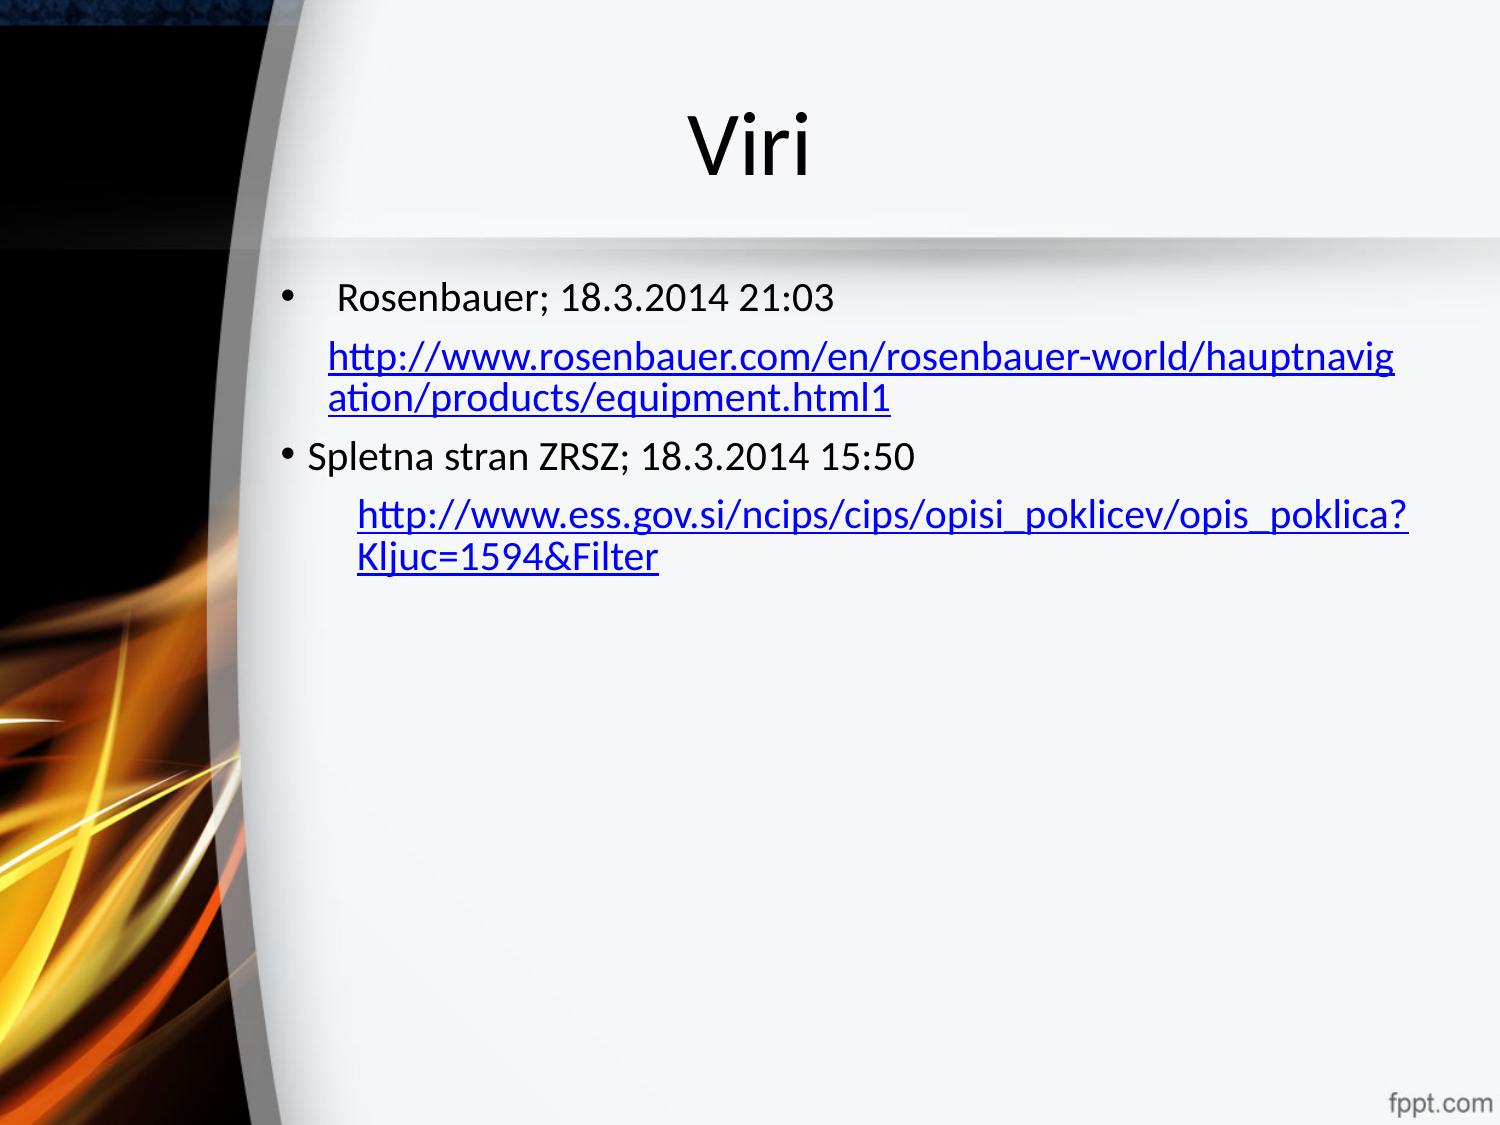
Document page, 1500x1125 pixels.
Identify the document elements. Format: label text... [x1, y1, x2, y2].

list Rosenbauer; 18.3.2014 21:03 http://www.rosenbauer.com/en/rosenbauer-world/hauptnavigation/products/equipment.html1 Spletna stran ZRSZ; 18.3.2014 15:50 http://www.ess.gov.si/ncips/cips/opisi_poklicev/opis_poklica?Kljuc=1594&Filter [265, 262, 1425, 1005]
title Viri [75, 45, 1425, 233]
picture [0, 0, 1500, 1125]
